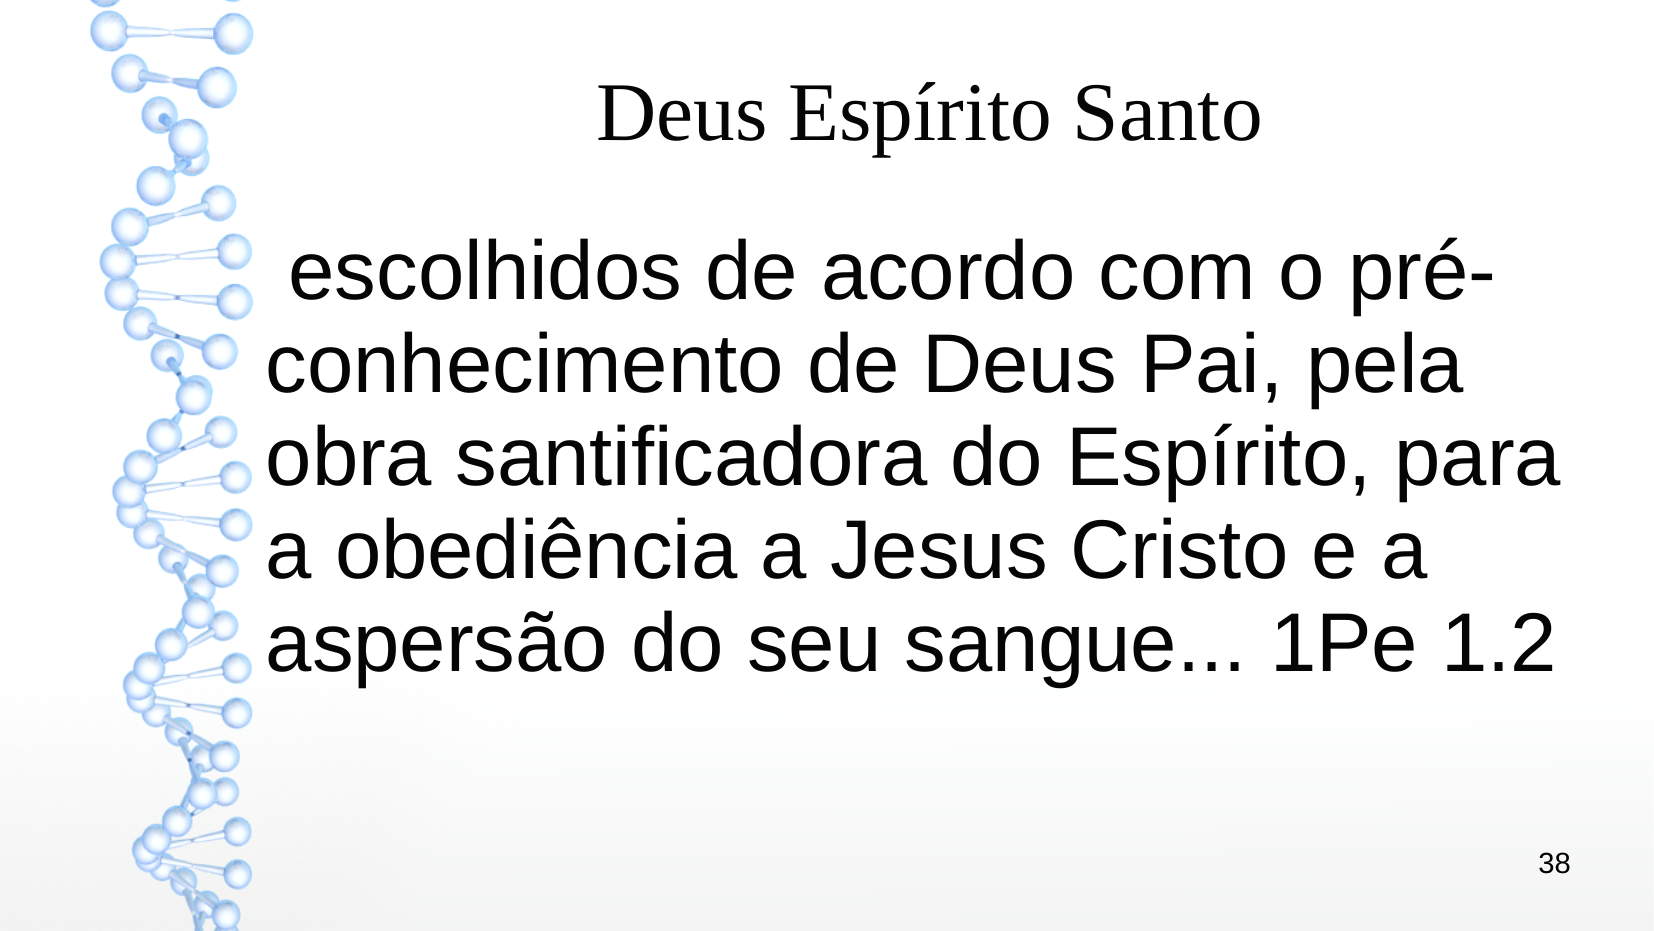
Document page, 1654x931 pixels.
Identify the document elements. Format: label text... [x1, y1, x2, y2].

list escolhidos de acordo com o pré-conhecimento de Deus Pai, pela obra santificadora do Espírito, para a obediência a Jesus Cristo e a aspersão do seu sangue... 1Pe 1.2 [265, 224, 1595, 764]
picture [0, 0, 1654, 931]
title Deus Espírito Santo [265, 35, 1595, 189]
